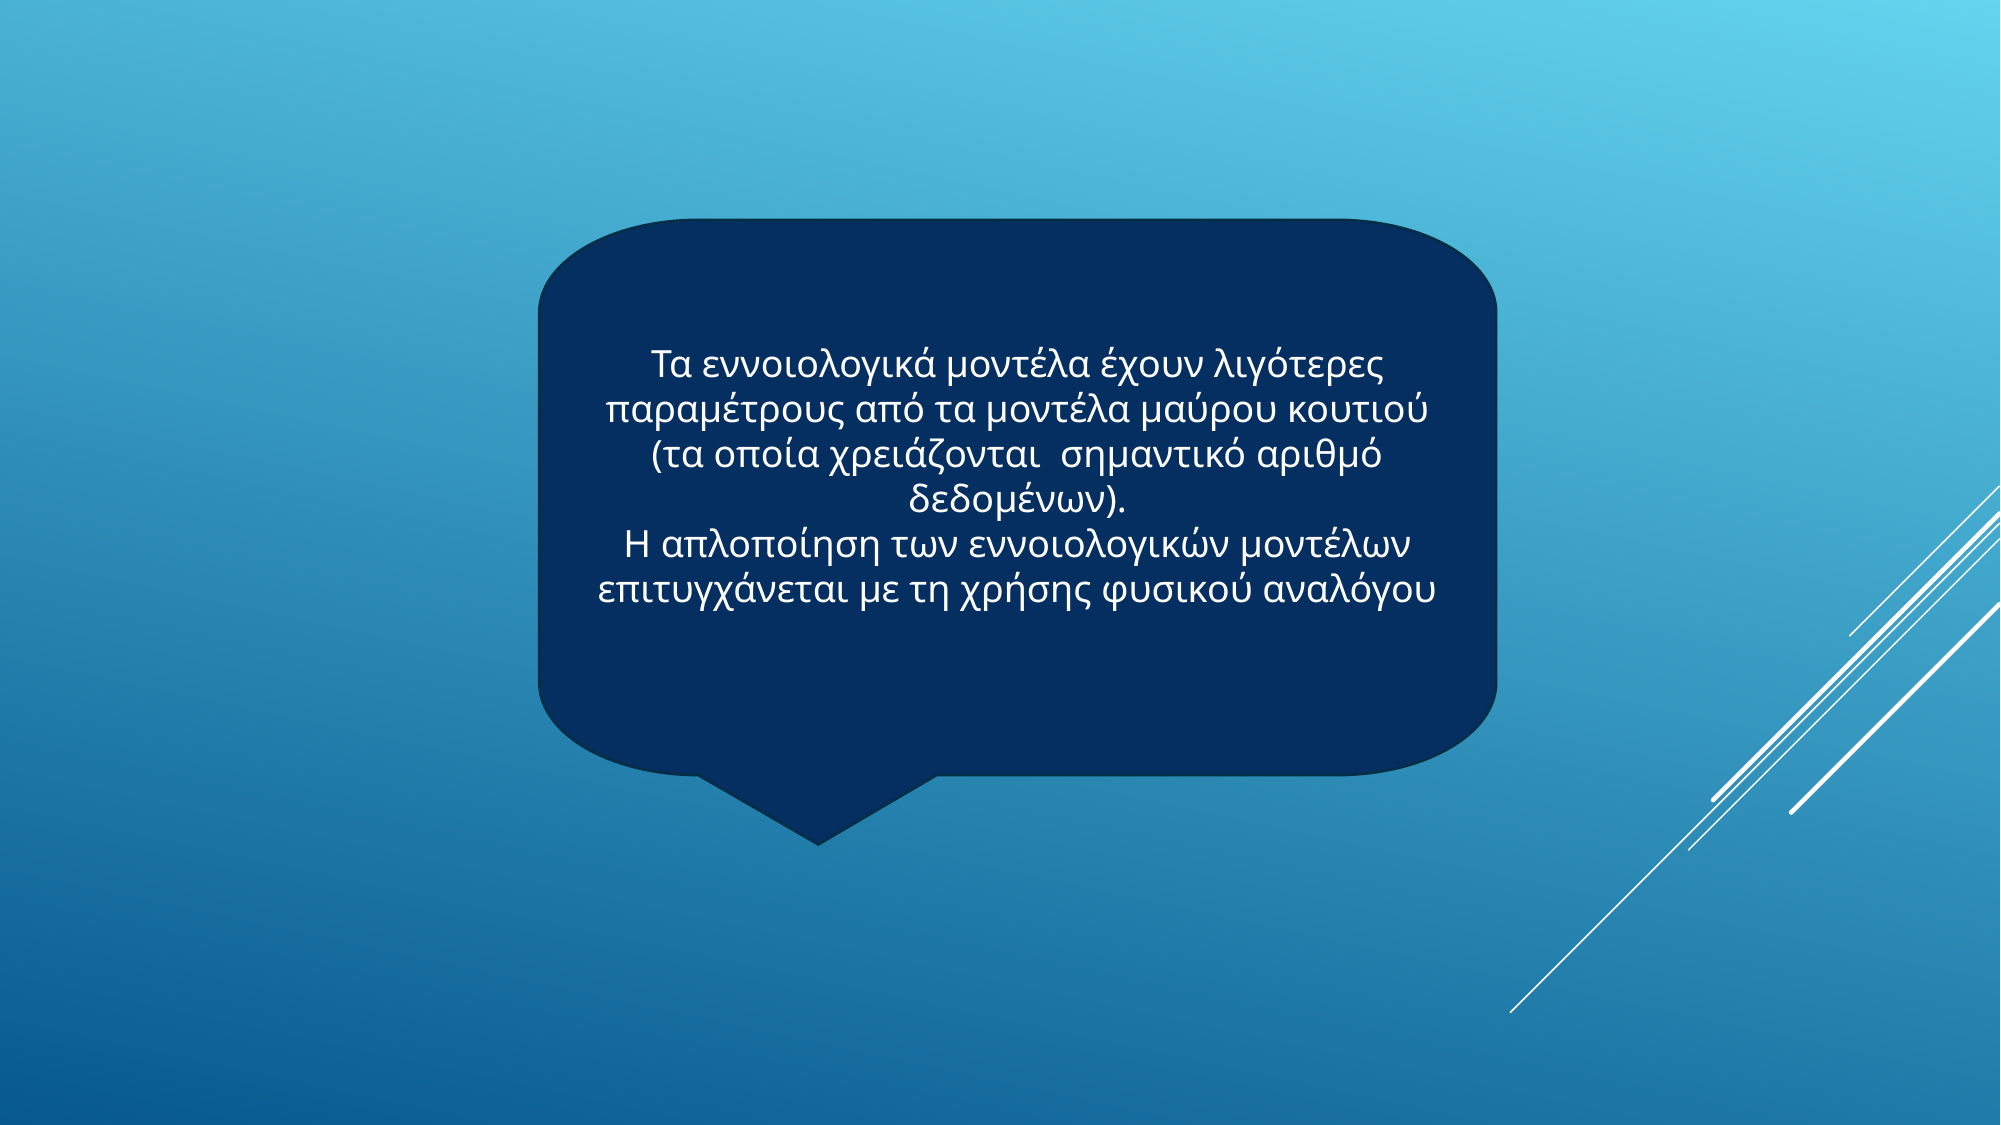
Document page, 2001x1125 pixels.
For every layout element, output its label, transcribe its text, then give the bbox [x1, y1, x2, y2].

text_box Τα εννοιολογικά μοντέλα έχουν λιγότερες παραμέτρους από τα μοντέλα μαύρου κουτιού (τα οποία χρειάζονται σημαντικό αριθμό δεδομένων). Η απλοποίηση των εννοιολογικών μοντέλων επιτυγχάνεται με τη χρήσης φυσικού αναλόγου [539, 219, 1497, 845]
